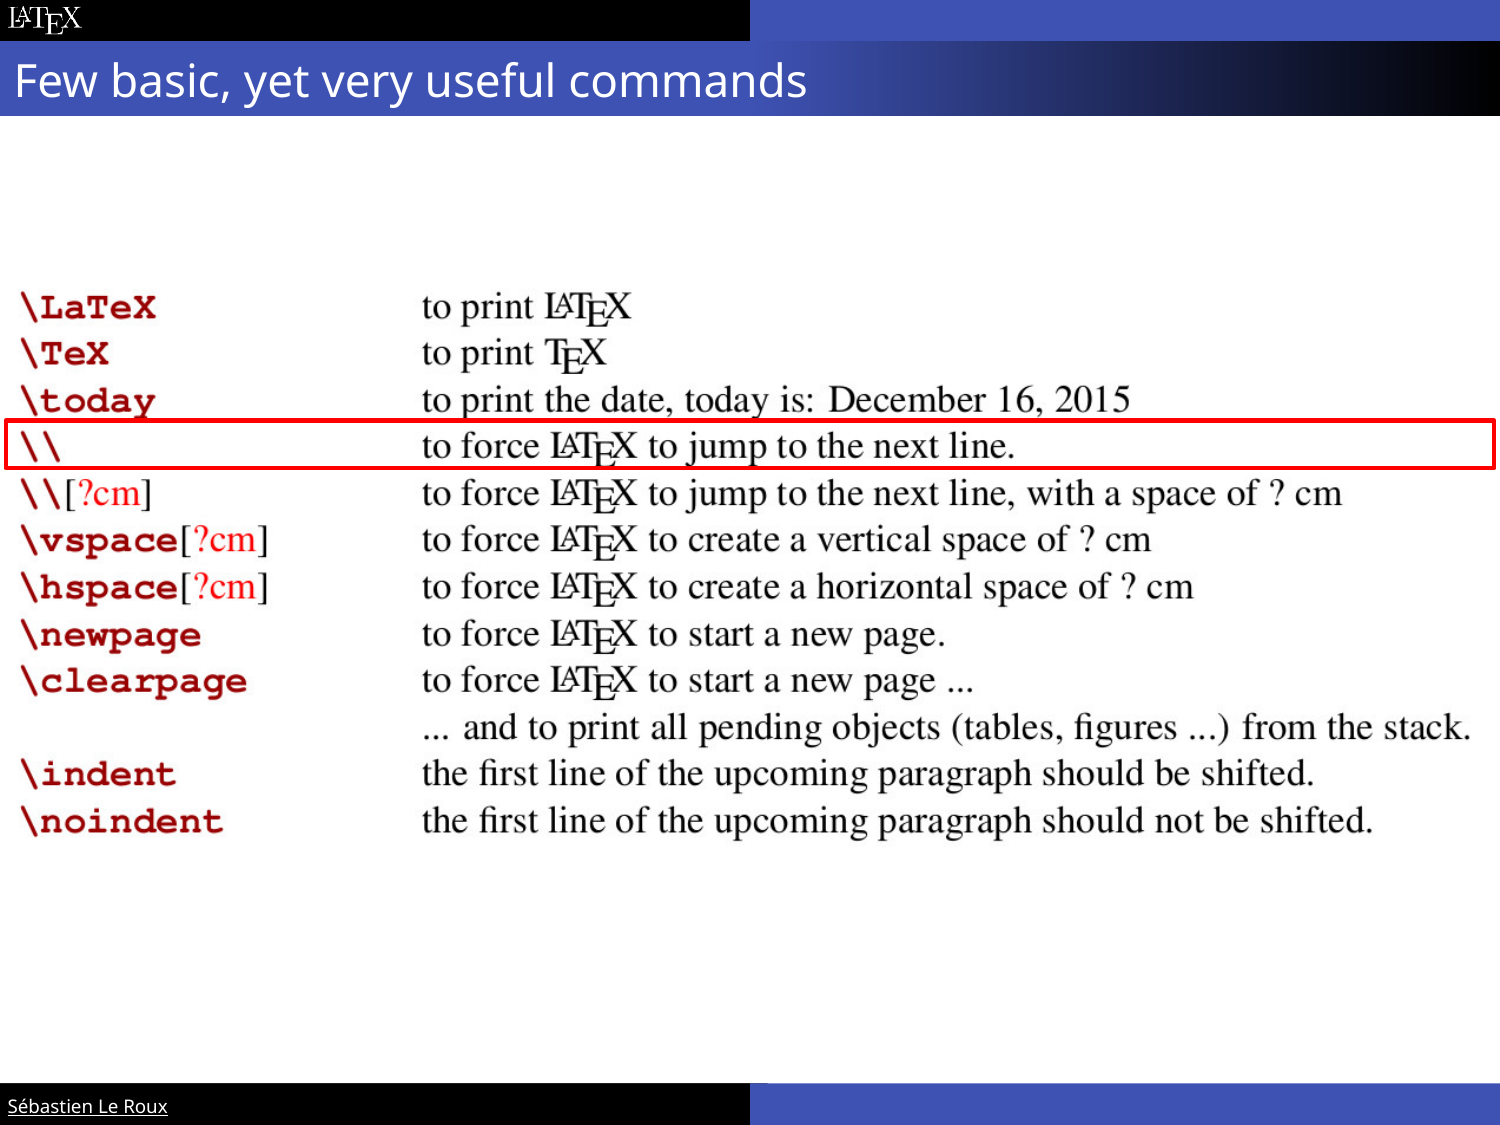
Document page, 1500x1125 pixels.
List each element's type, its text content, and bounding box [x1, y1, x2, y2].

picture [0, 270, 1500, 855]
title Few basic, yet very useful commands [0, 41, 1500, 116]
picture [5, 3, 84, 37]
